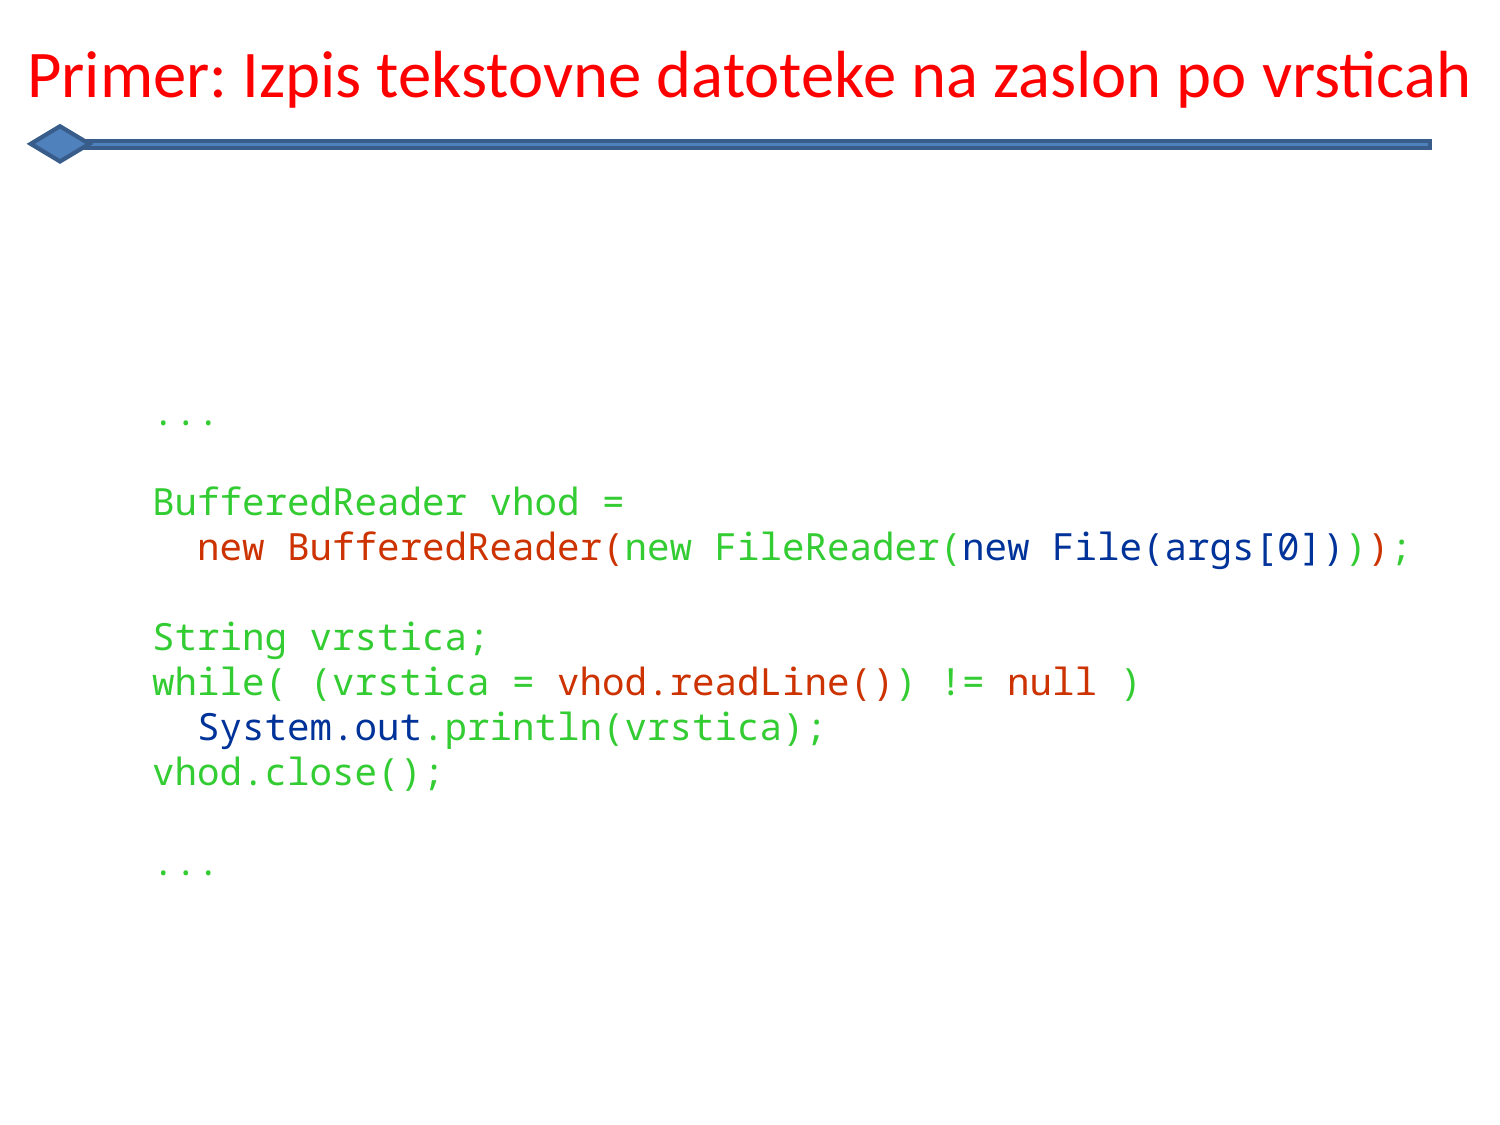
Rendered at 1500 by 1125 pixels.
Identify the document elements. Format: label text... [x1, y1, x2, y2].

title Primer: Izpis tekstovne datoteke na zaslon po vrsticah [0, 0, 1500, 158]
text_box ... BufferedReader vhod = new BufferedReader(new FileReader(new File(args[0]))); String vrstica; while( (vrstica = vhod.readLine()) != null ) System.out.println(vrstica); vhod.close(); ... [137, 380, 1450, 891]
